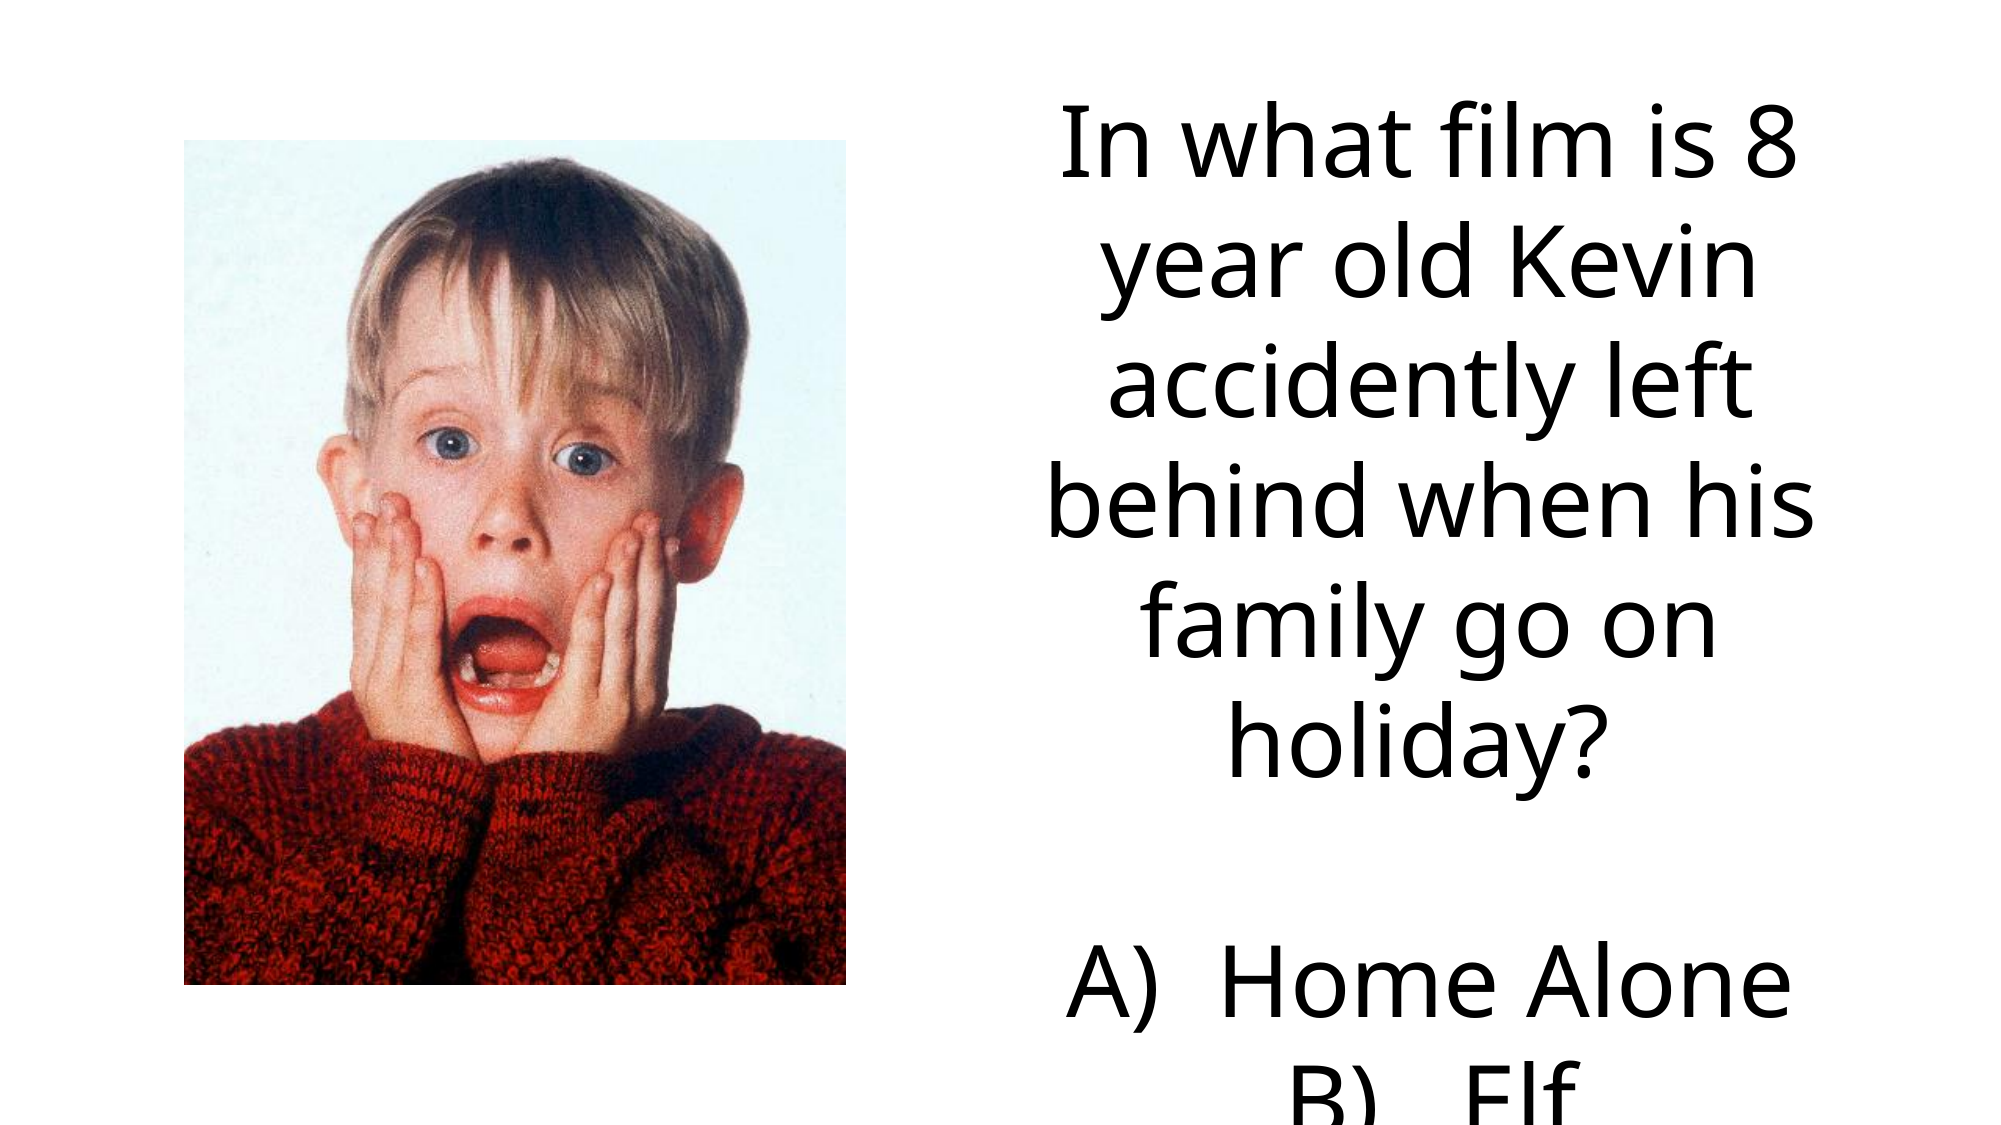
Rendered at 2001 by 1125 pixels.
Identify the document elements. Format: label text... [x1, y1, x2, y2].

text_box In what film is 8 year old Kevin accidently left behind when his family go on holiday? Home Alone Elf Sant Claus The Movie It’s A Wonderful Life [930, 70, 1931, 1055]
picture [184, 140, 846, 985]
